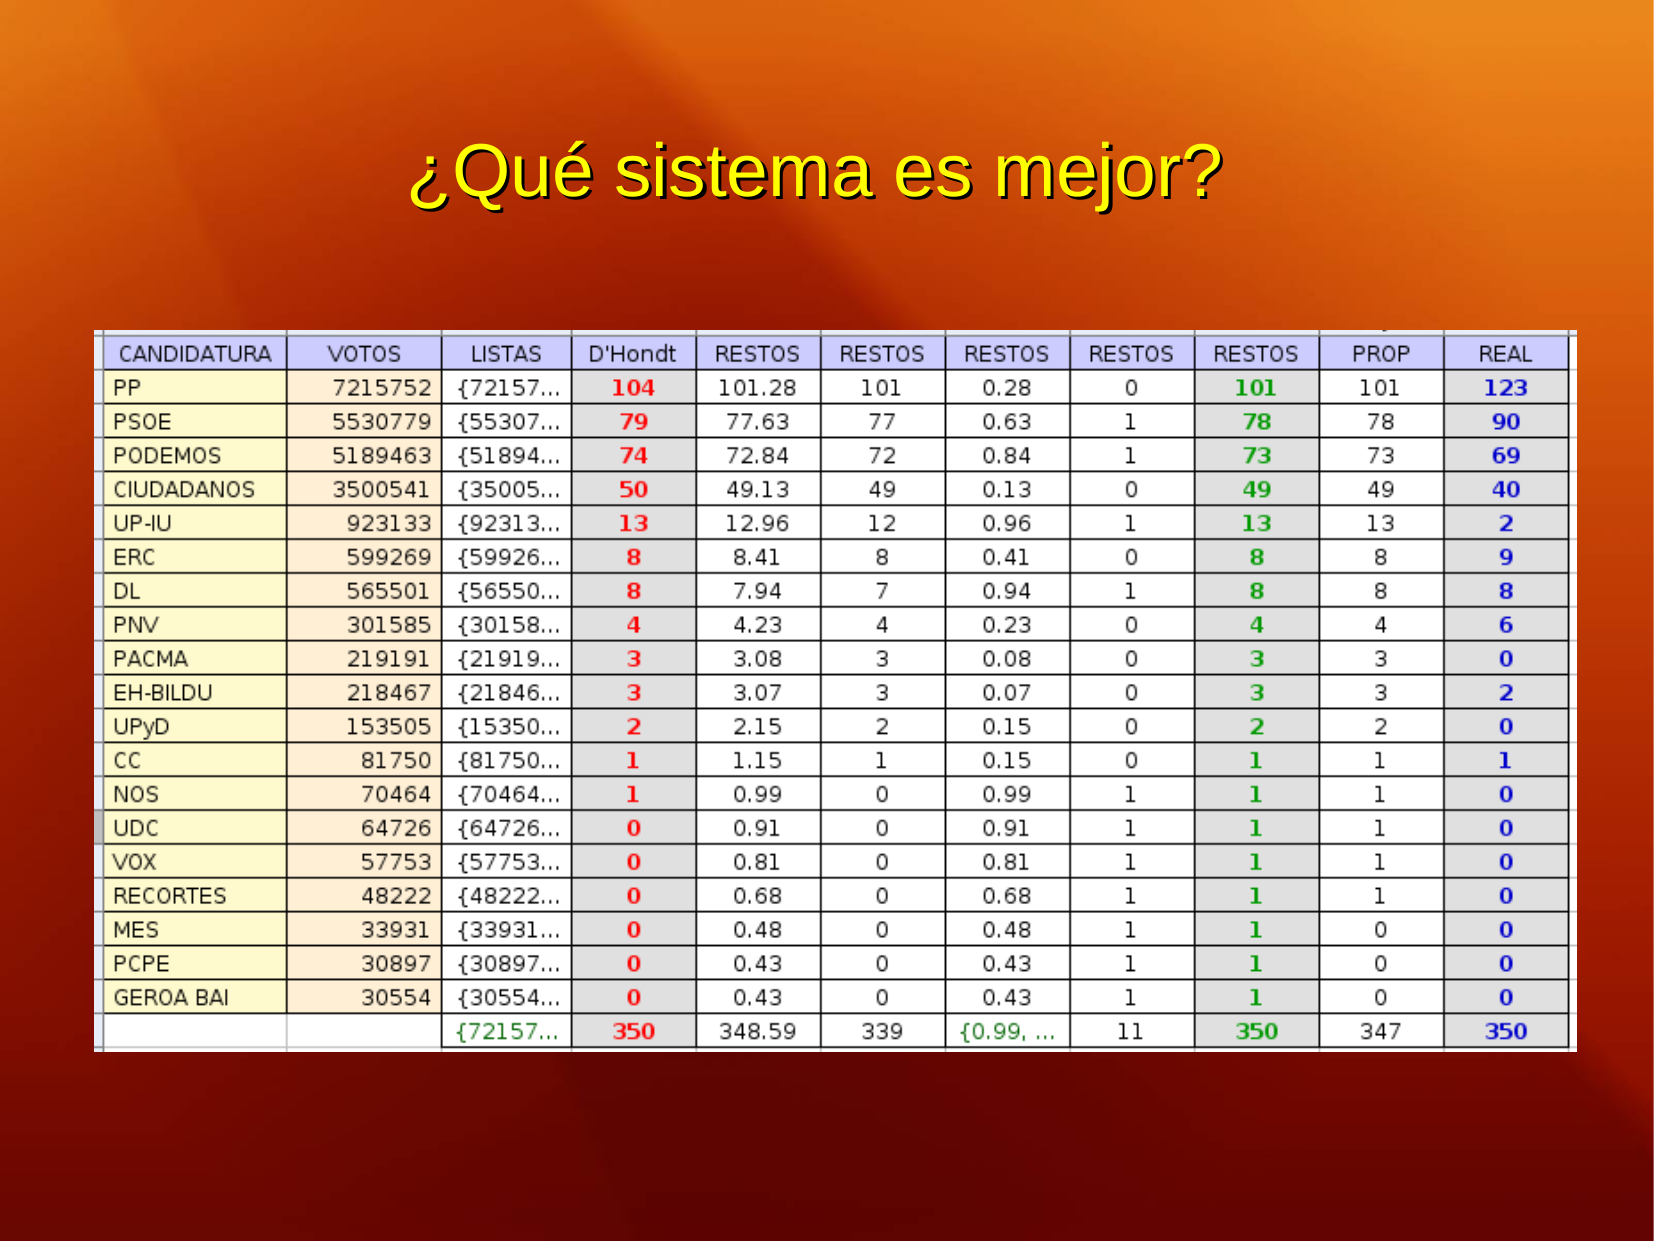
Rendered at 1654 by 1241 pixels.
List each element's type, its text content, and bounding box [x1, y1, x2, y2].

picture [0, 0, 1654, 1241]
title ¿Qué sistema es mejor? [70, 94, 1560, 246]
